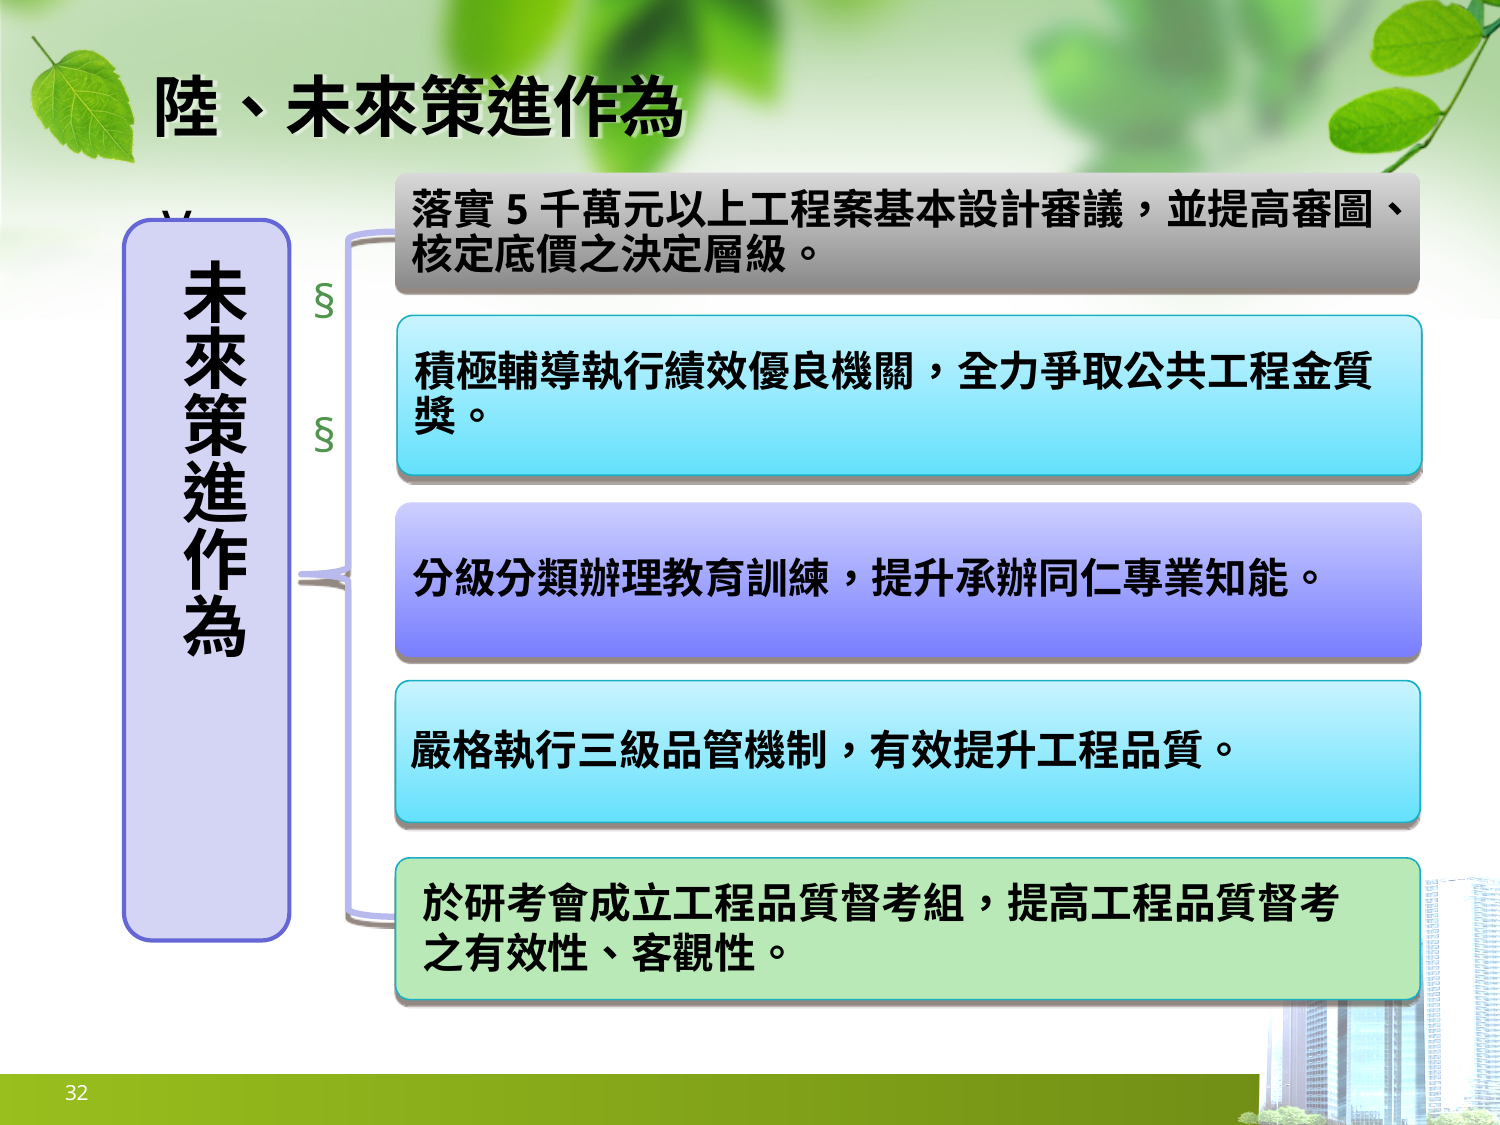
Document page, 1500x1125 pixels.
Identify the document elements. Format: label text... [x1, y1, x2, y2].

text_box 落實5千萬元以上工程案基本設計審議，並提高審圖、核定底價之決定層級。 [395, 172, 1421, 289]
list [147, 172, 405, 965]
text_box 積極輔導執行績效優良機關，全力爭取公共工程金質獎。 [397, 315, 1422, 476]
text_box 32 [50, 1072, 138, 1113]
text_box [395, 680, 1421, 823]
text_box 未來策進作為 [149, 243, 261, 941]
text_box 於研考會成立工程品質督考組，提高工程品質督考之有效性、客觀性。 [407, 870, 1388, 985]
title 陸、未來策進作為 [137, 57, 1325, 150]
text_box 嚴格執行三級品管機制，有效提升工程品質。 [396, 716, 1261, 781]
list [351, 244, 1317, 913]
text_box [123, 219, 290, 941]
text_box 分級分類辦理教育訓練，提升承辦同仁專業知能。 [395, 502, 1423, 658]
text_box [395, 857, 1421, 1000]
